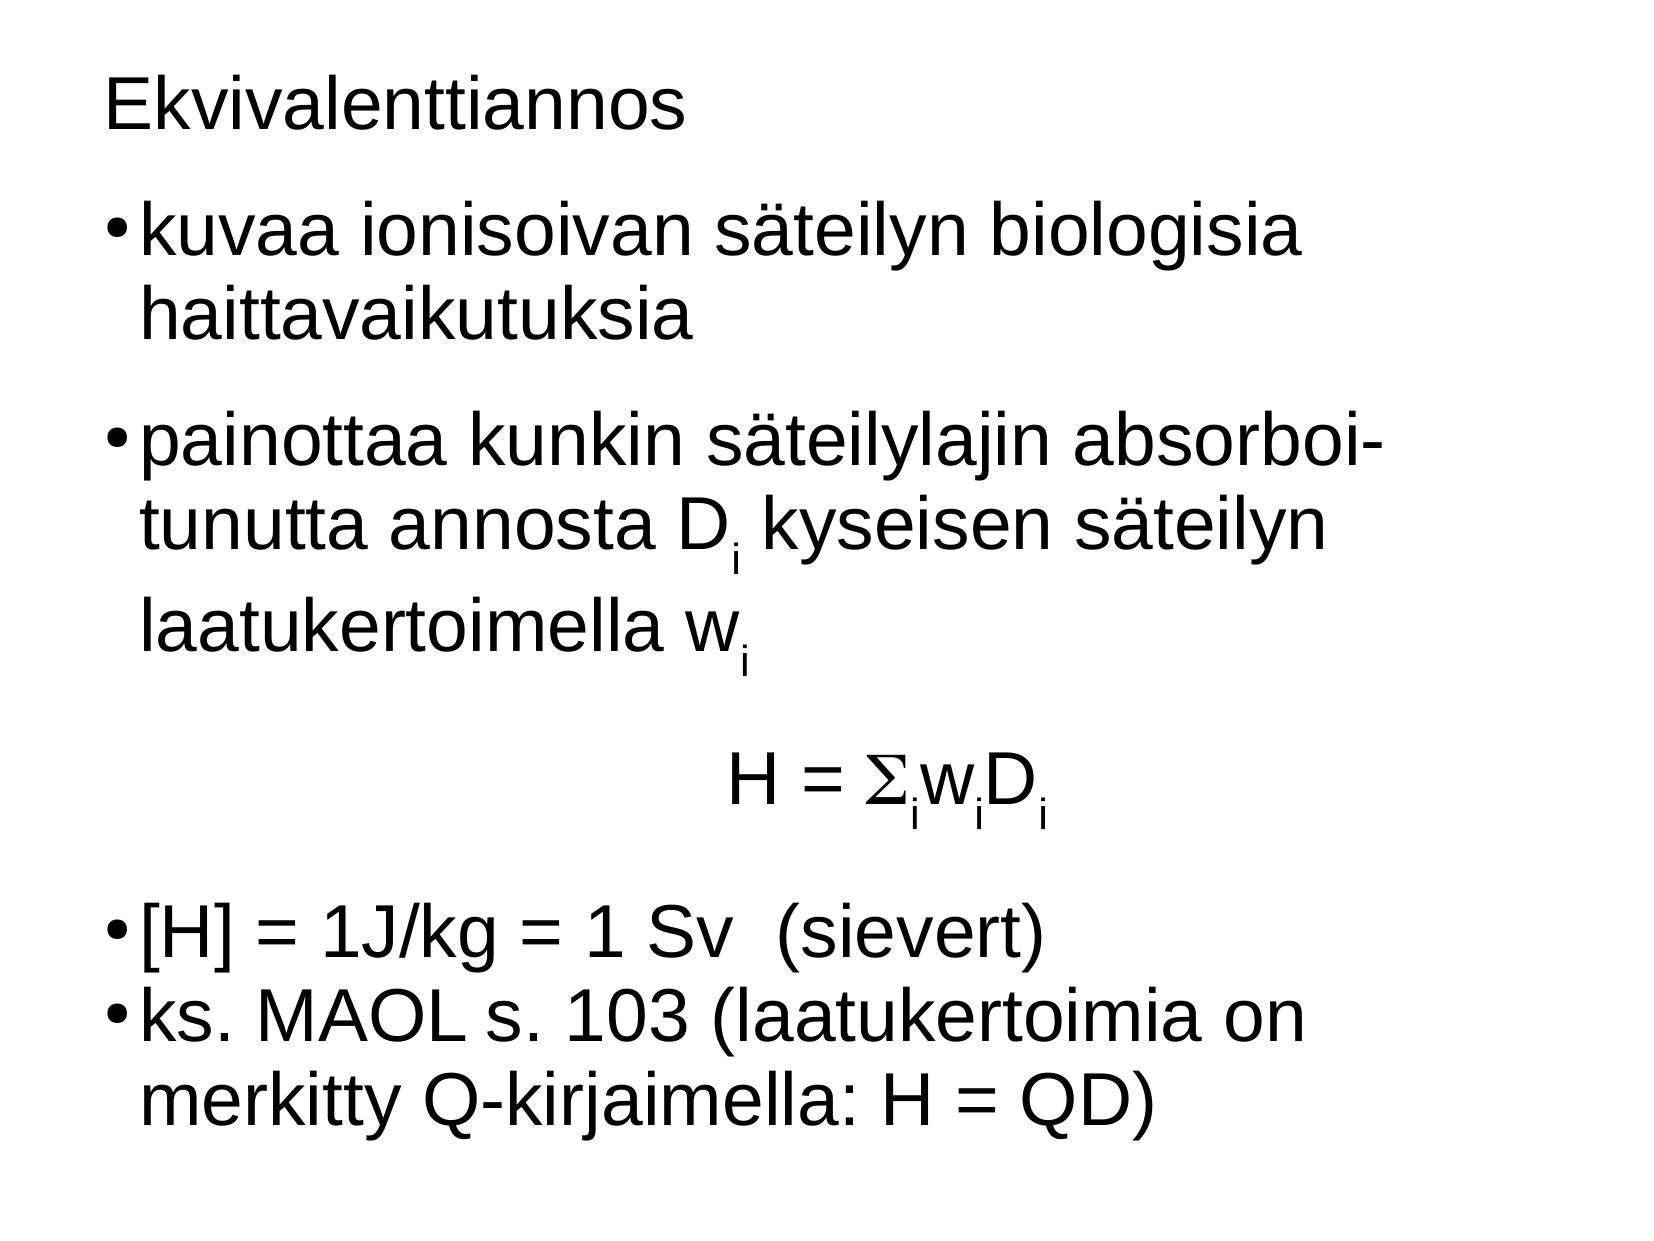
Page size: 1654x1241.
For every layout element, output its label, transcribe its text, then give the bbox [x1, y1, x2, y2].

text_box Ekvivalenttiannos kuvaa ionisoivan säteilyn biologisia haittavaikutuksia painottaa kunkin säteilylajin absorboi-tunutta annosta Di kyseisen säteilyn laatukertoimella wi H = SiwiDi [H] = 1J/kg = 1 Sv (sievert) ks. MAOL s. 103 (laatukertoimia on merkitty Q-kirjaimella: H = QD) [88, 54, 1542, 1157]
